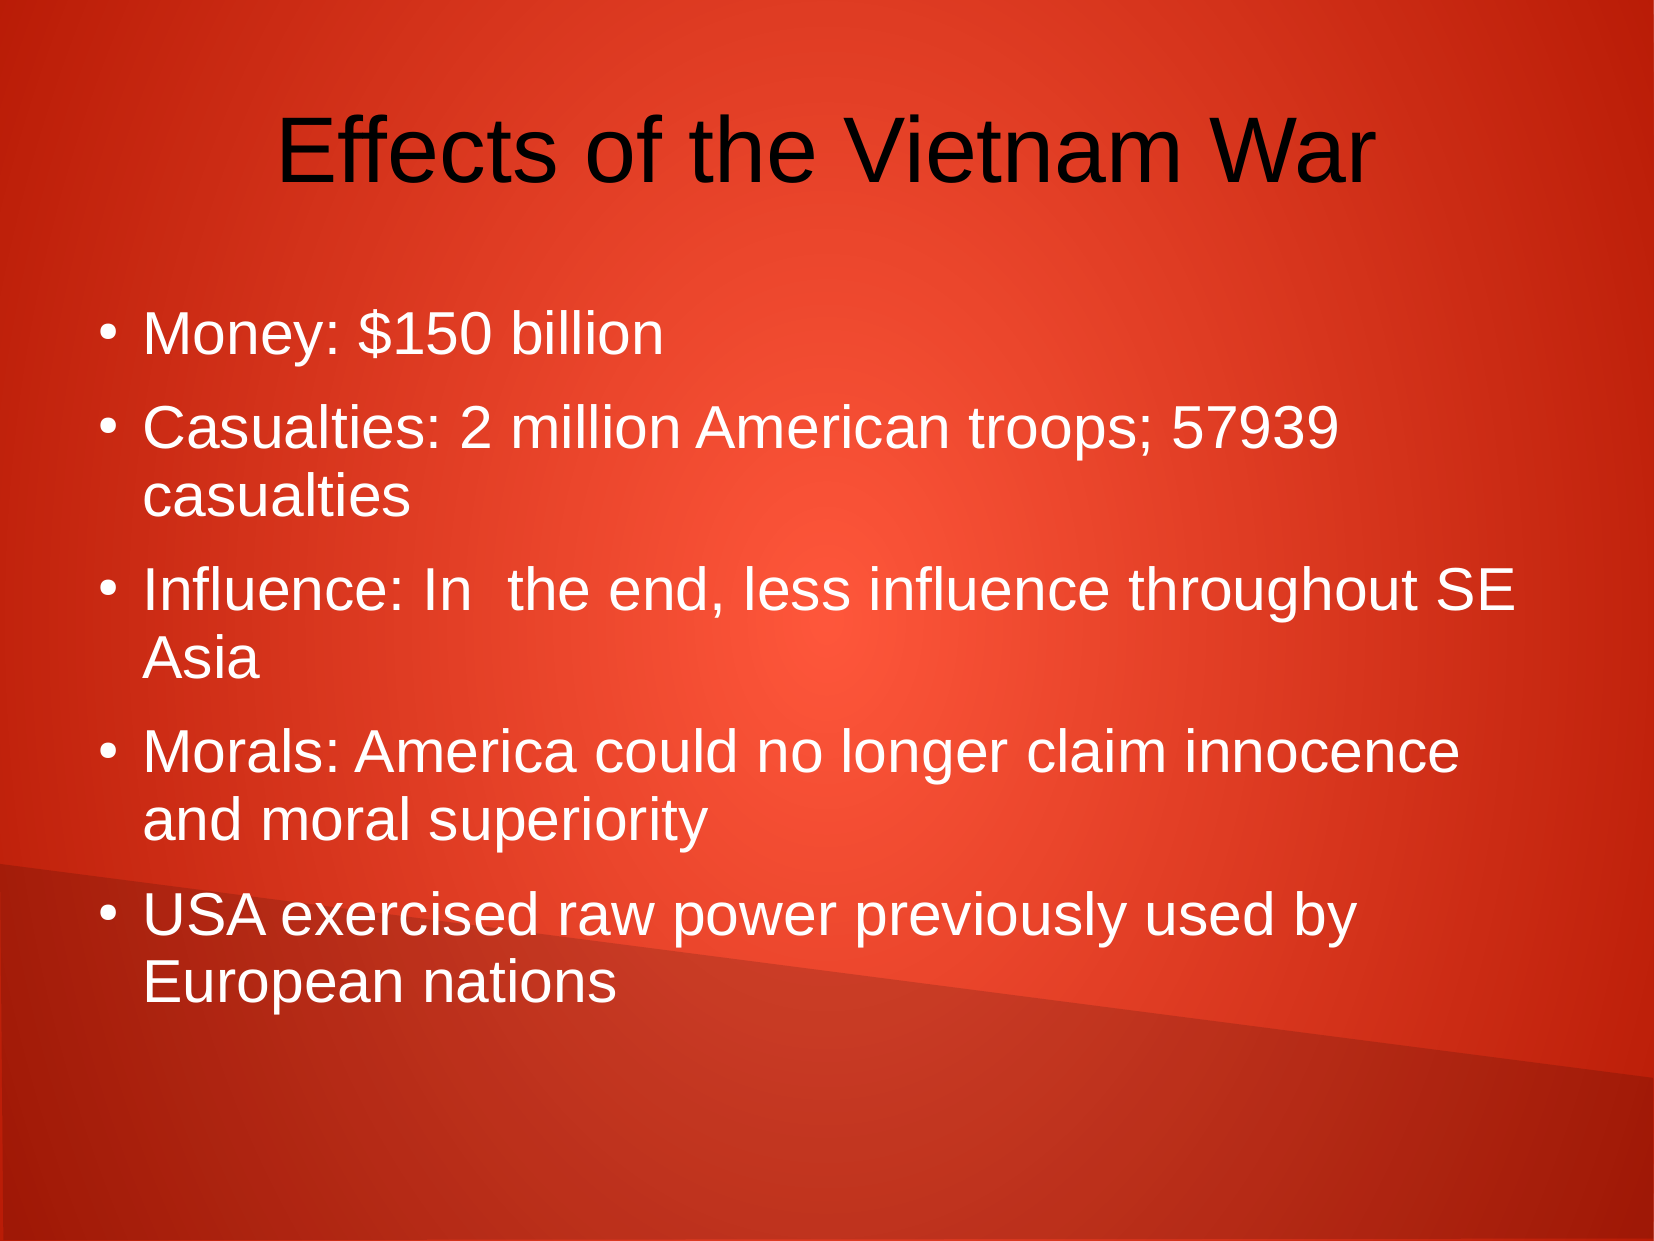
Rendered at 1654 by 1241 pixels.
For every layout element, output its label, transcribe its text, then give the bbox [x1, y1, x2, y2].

list Money: $150 billion Casualties: 2 million American troops; 57939 casualties Influence: In the end, less influence throughout SE Asia Morals: America could no longer claim innocence and moral superiority USA exercised raw power previously used by European nations [82, 299, 1571, 1019]
title Effects of the Vietnam War [82, 47, 1571, 252]
